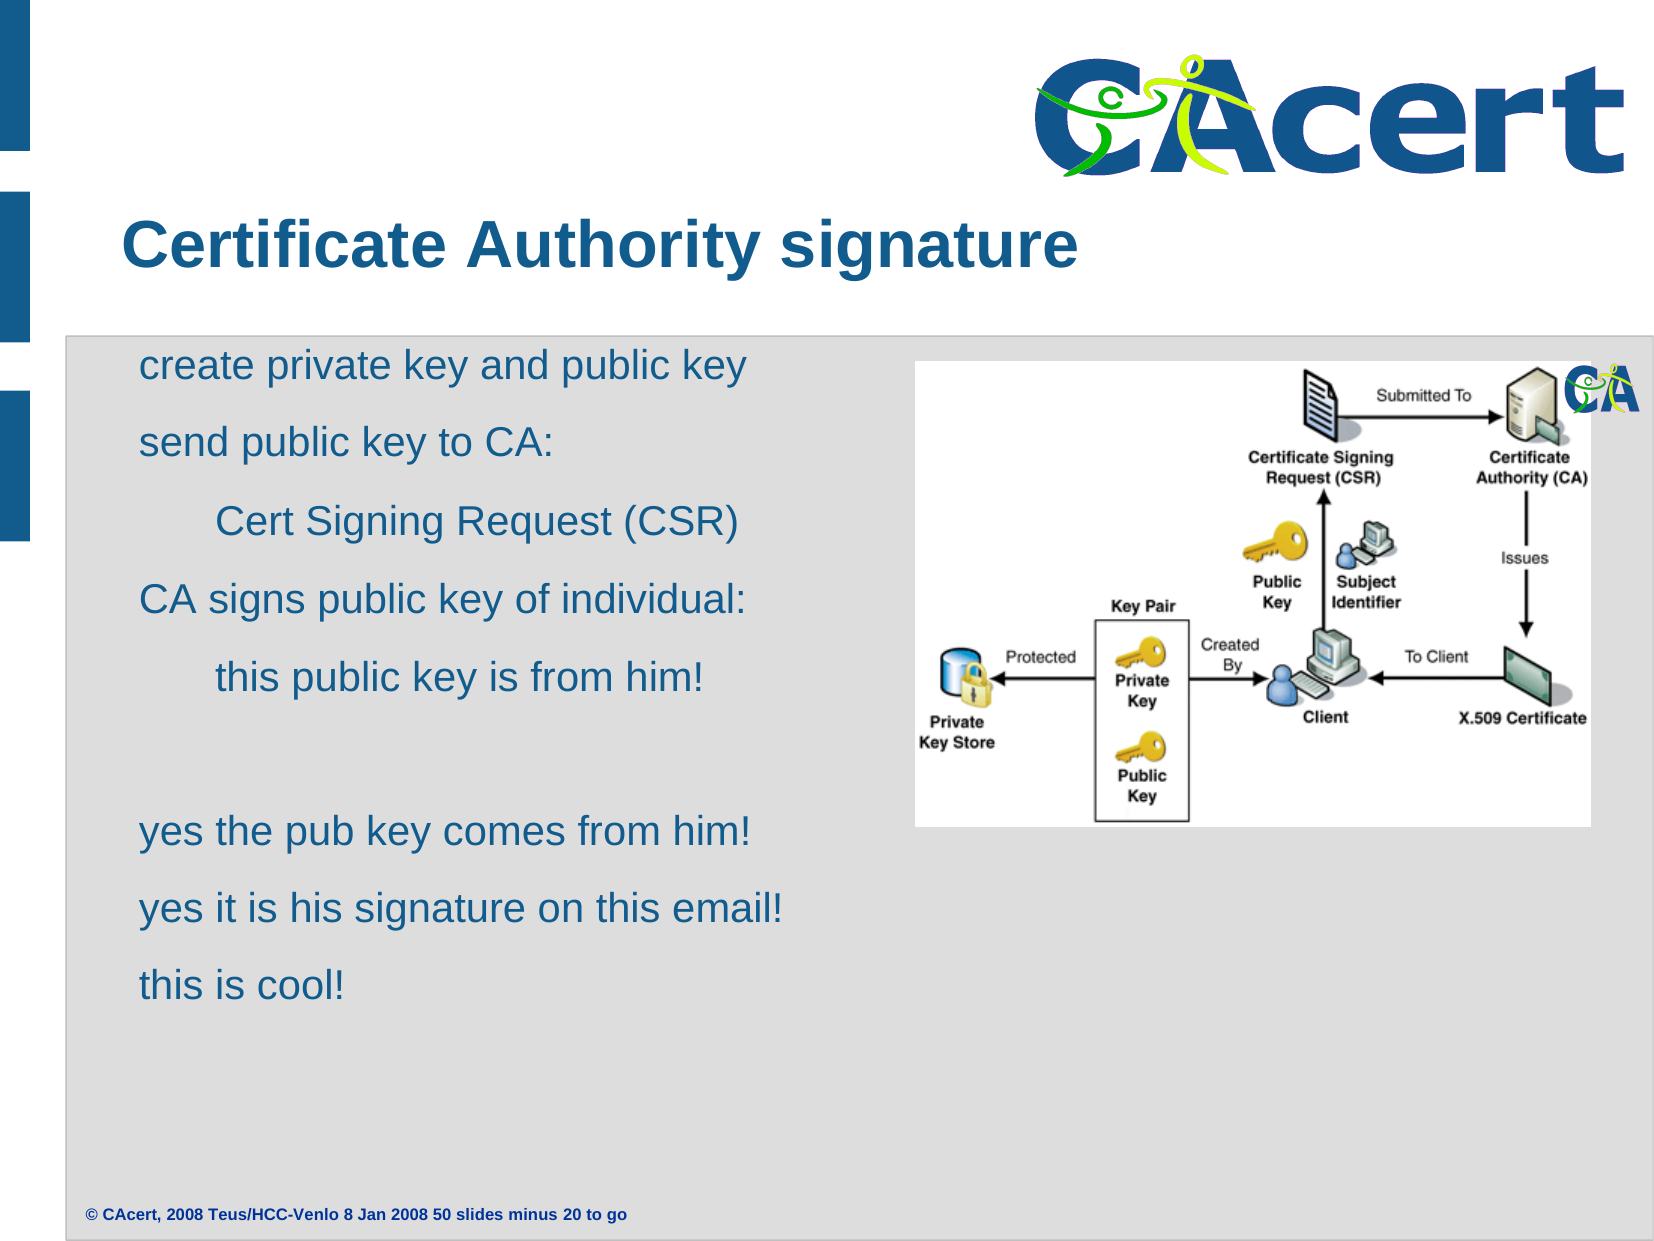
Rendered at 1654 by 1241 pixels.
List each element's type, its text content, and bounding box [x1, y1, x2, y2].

picture [1033, 53, 1625, 178]
title Certificate Authority signature [121, 177, 1533, 316]
list create private key and public key send public key to CA: Cert Signing Request (CSR)‏ CA signs public key of individual: this public key is from him! yes the pub key comes from him! yes it is his signature on this email! this is cool! [121, 344, 1595, 1238]
picture [915, 361, 1640, 827]
